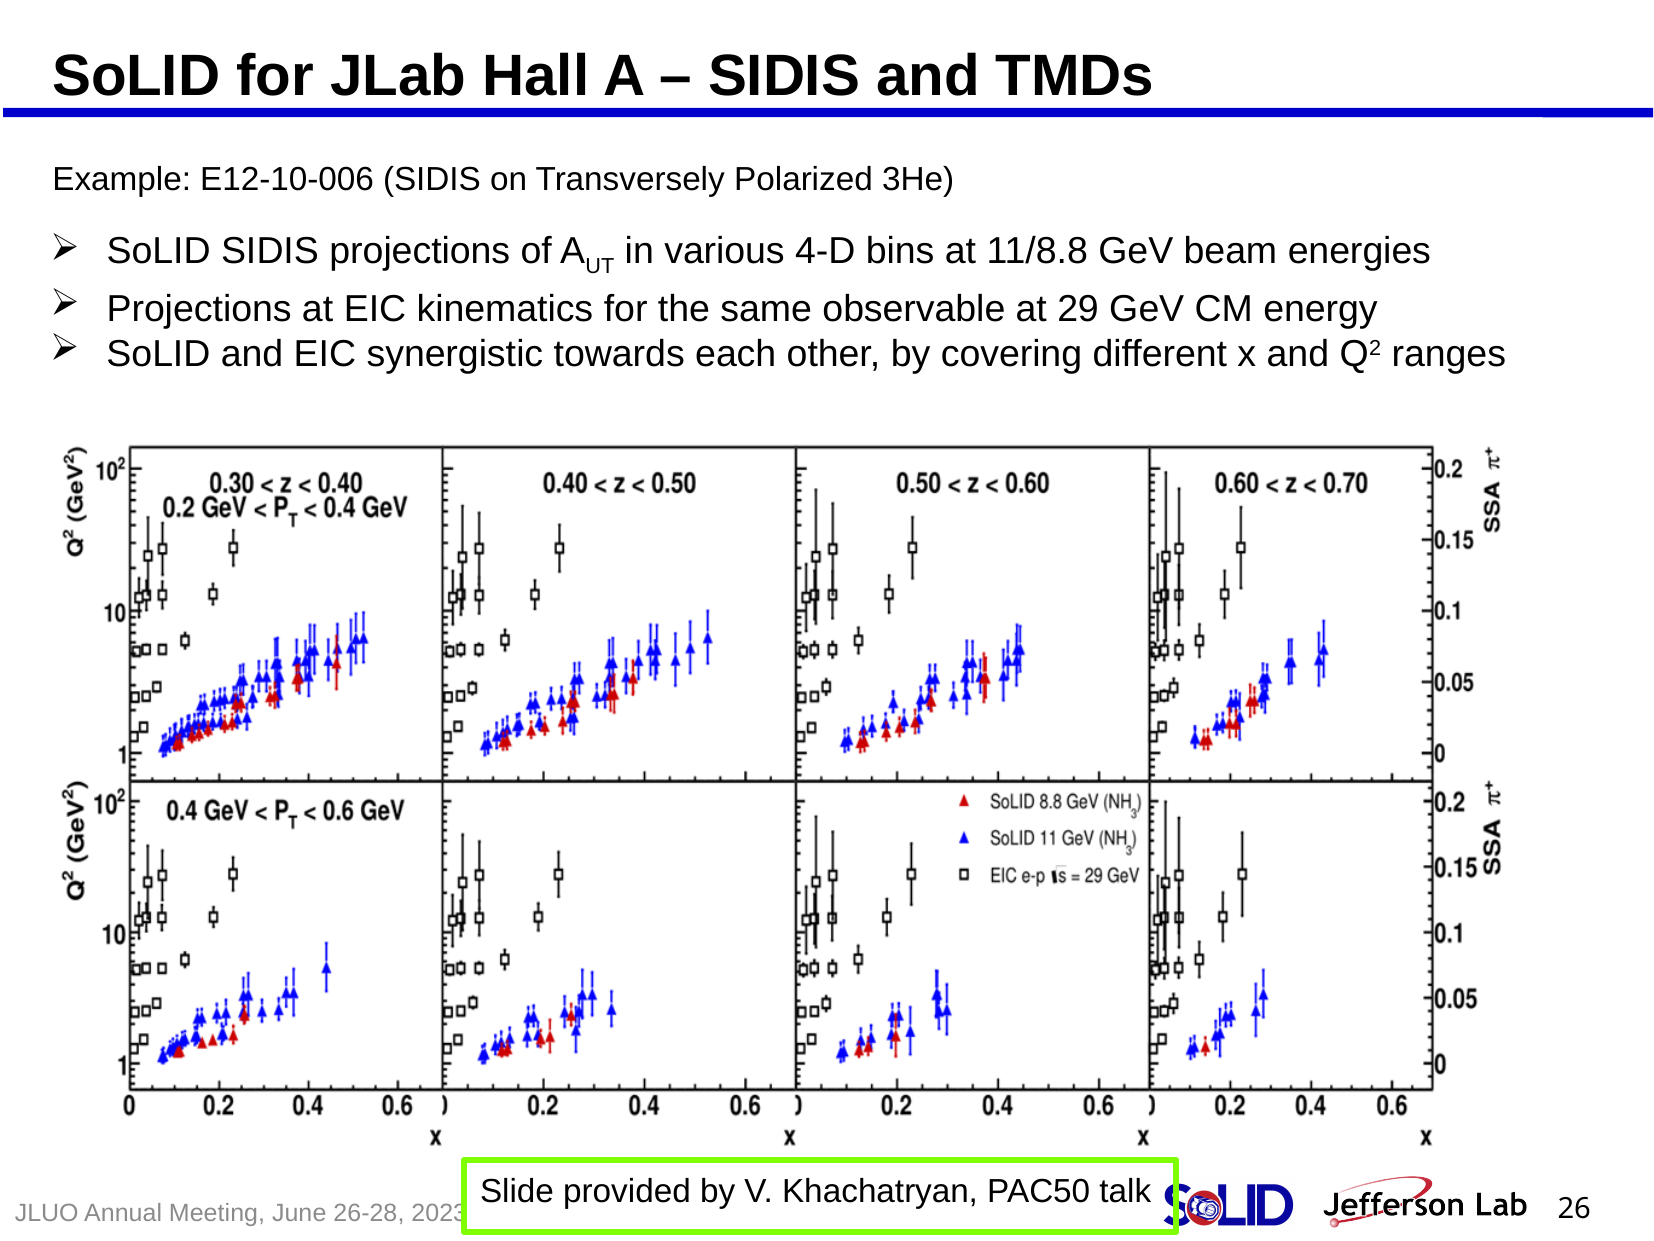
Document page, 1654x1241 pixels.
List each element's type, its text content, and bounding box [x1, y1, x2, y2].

text_box SoLID for JLab Hall A – SIDIS and TMDs [37, 29, 1613, 104]
picture [1160, 1175, 1296, 1234]
picture [1321, 1168, 1540, 1239]
text_box SoLID SIDIS projections of AUT in various 4-D bins at 11/8.8 GeV beam energies Projections at EIC kinematics for the same observable at 29 GeV CM energy SoLID and EIC synergistic towards each other, by covering different x and Q2 ranges [35, 219, 1536, 382]
text_box Slide provided by V. Khachatryan, PAC50 talk [463, 1160, 1177, 1232]
text_box Example: E12-10-006 (SIDIS on Transversely Polarized 3He) [37, 150, 1637, 225]
picture [52, 412, 1538, 1153]
